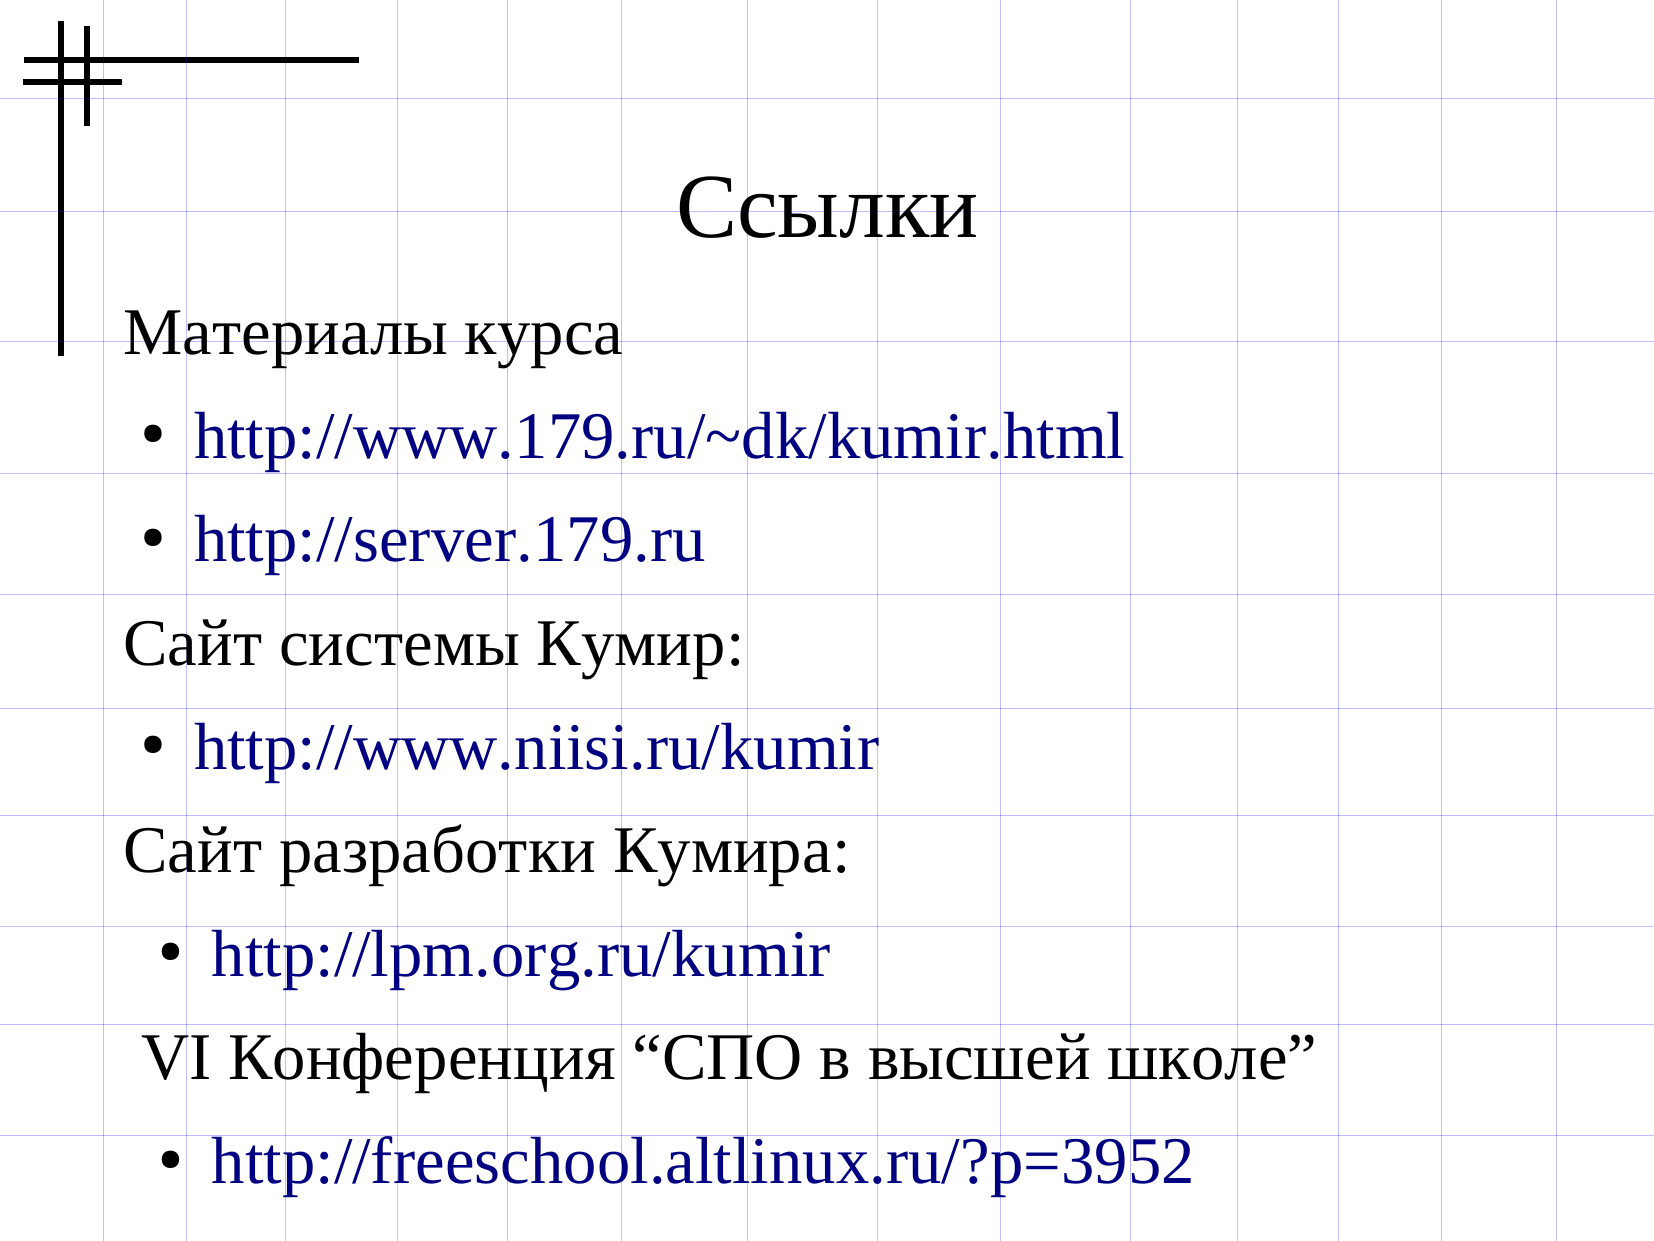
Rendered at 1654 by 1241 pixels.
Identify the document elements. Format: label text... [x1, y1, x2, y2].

list Материалы курса http://www.179.ru/~dk/kumir.html http://server.179.ru Сайт системы Кумир: http://www.niisi.ru/kumir Сайт разработки Кумира: http://lpm.org.ru/kumir VI Конференция “СПО в высшей школе” http://freeschool.altlinux.ru/?p=3952 [123, 295, 1536, 1241]
title Cсылки [121, 102, 1534, 311]
